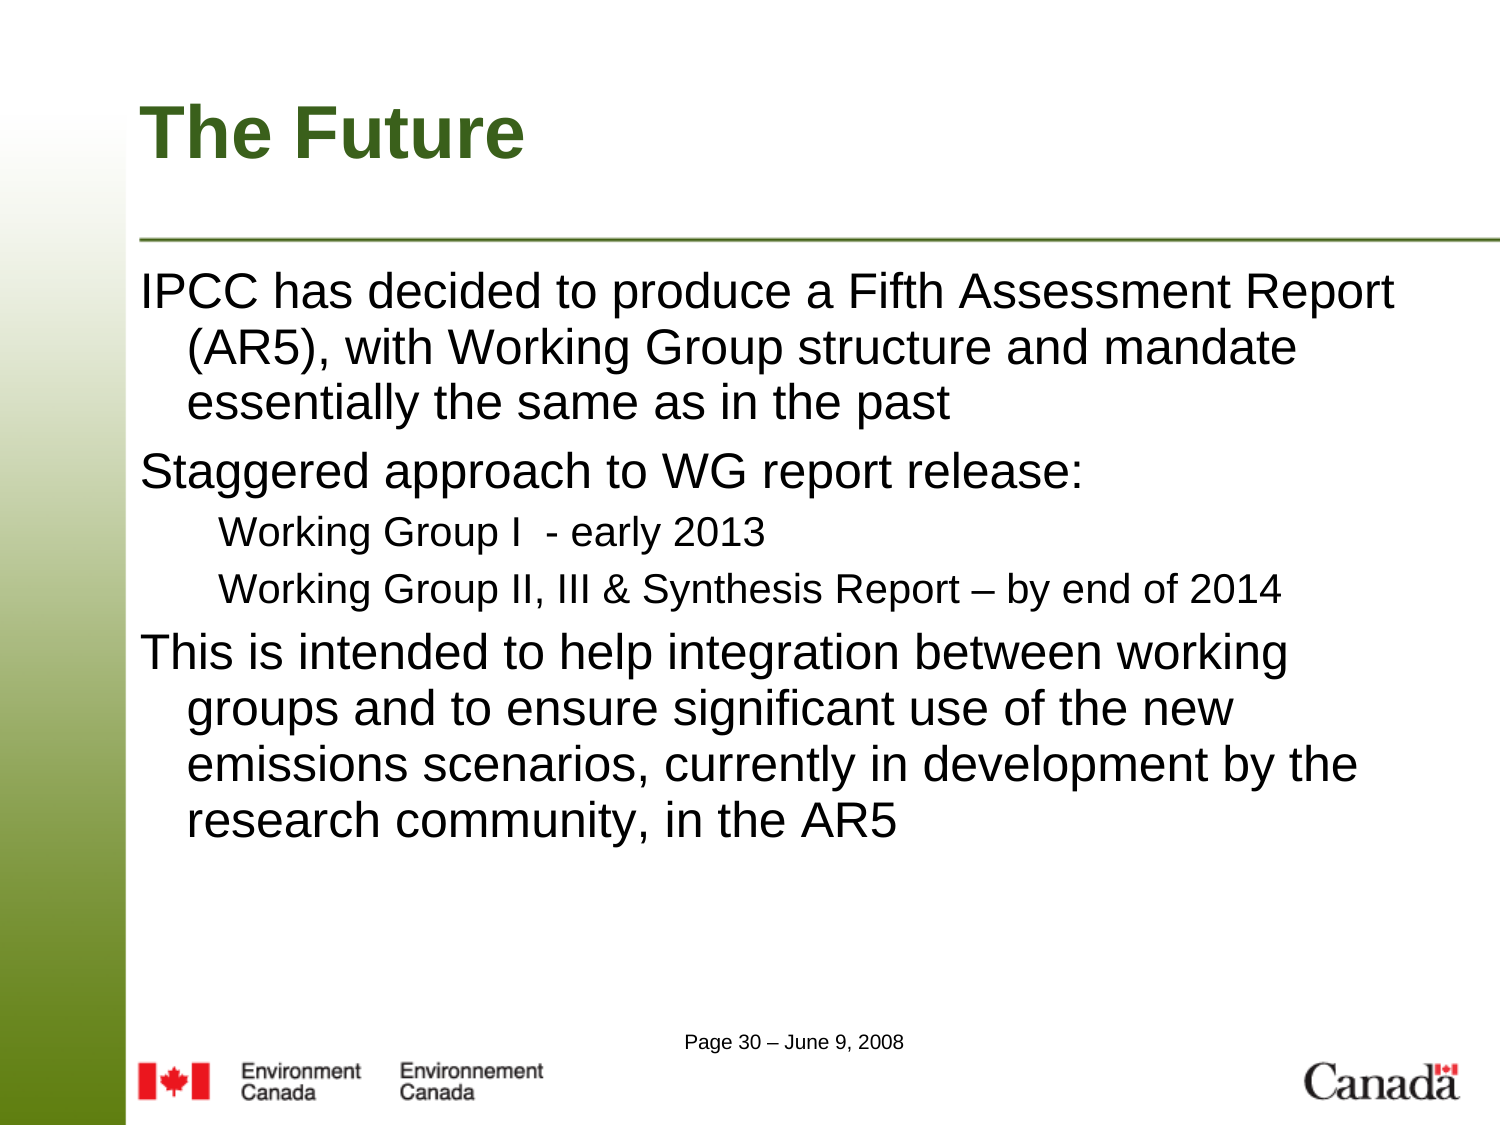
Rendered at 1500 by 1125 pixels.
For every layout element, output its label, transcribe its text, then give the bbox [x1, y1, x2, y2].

picture [0, 0, 1500, 1125]
list IPCC has decided to produce a Fifth Assessment Report (AR5), with Working Group structure and mandate essentially the same as in the past Staggered approach to WG report release: Working Group I - early 2013 Working Group II, III & Synthesis Report – by end of 2014 This is intended to help integration between working groups and to ensure significant use of the new emissions scenarios, currently in development by the research community, in the AR5 [125, 255, 1463, 1024]
title The Future [125, 45, 1463, 221]
